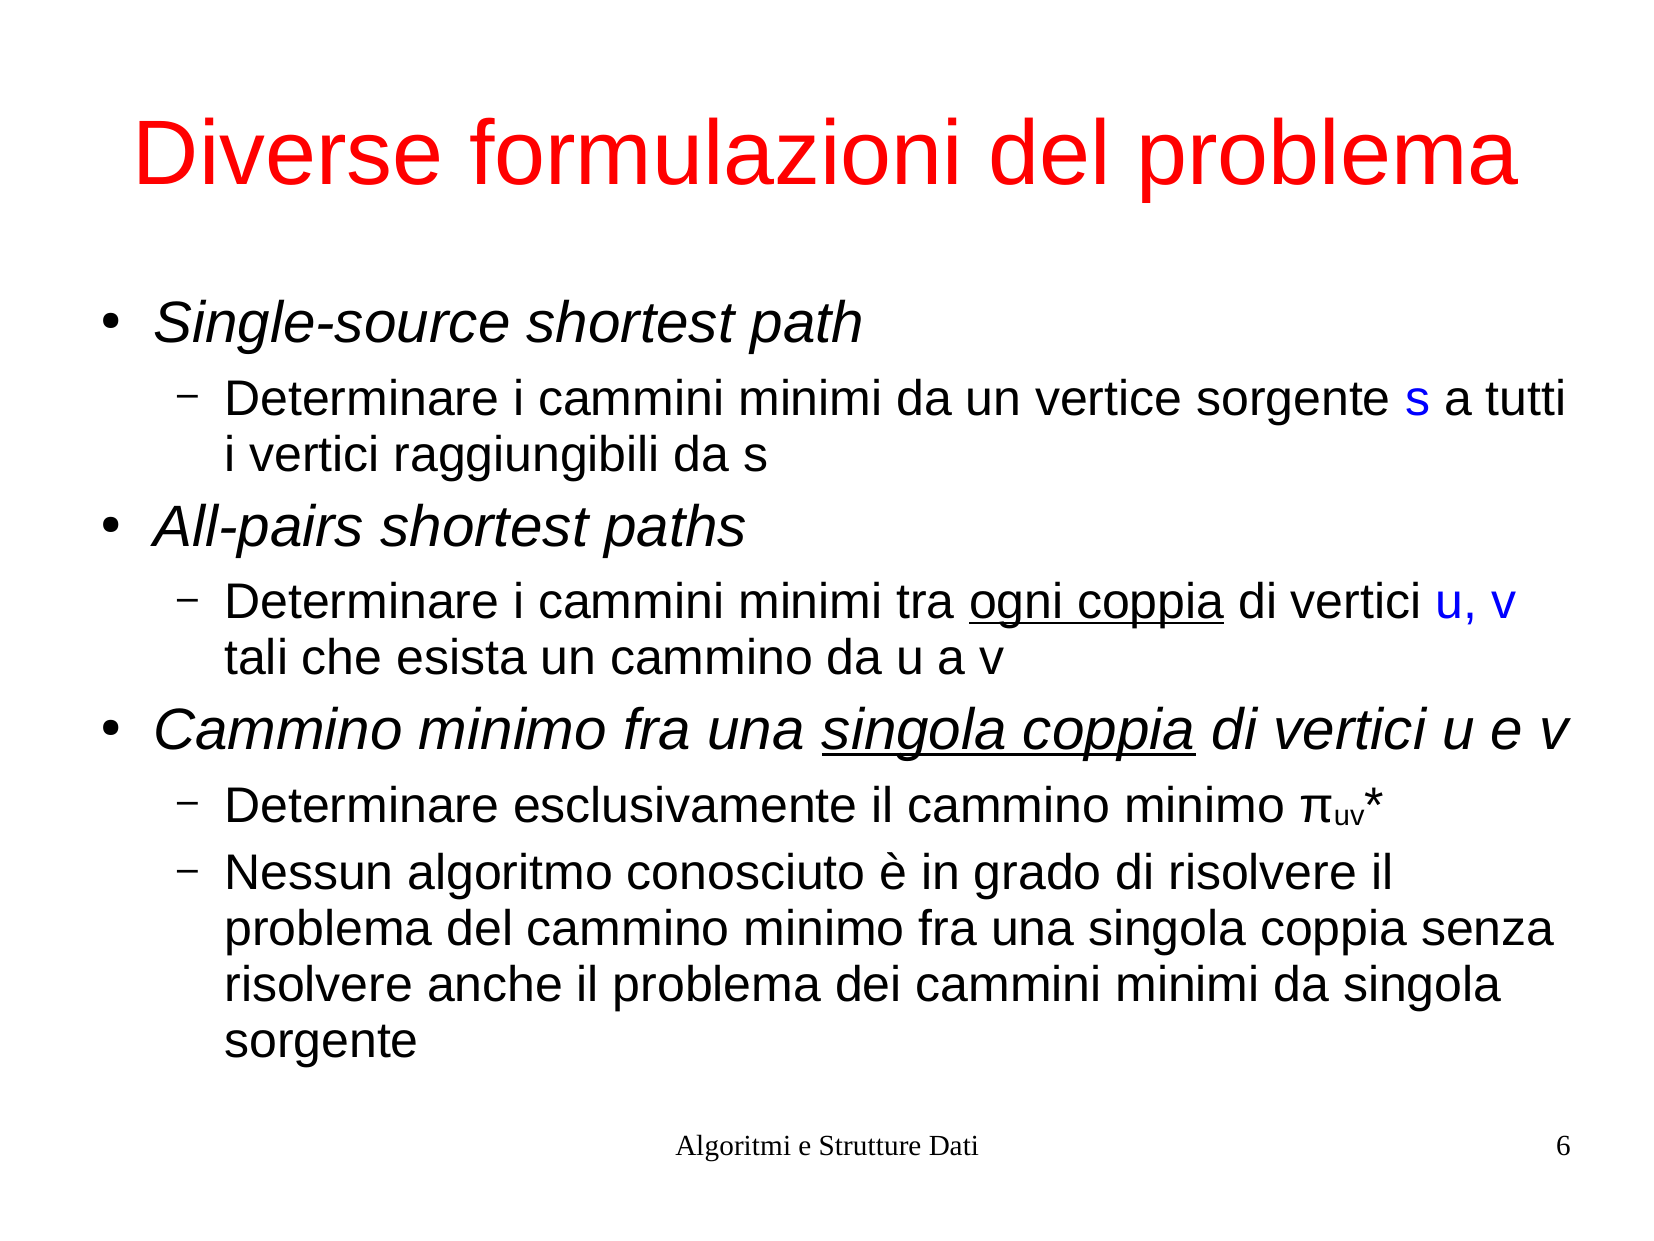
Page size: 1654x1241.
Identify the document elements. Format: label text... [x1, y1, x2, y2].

title Diverse formulazioni del problema [82, 49, 1571, 257]
list Single-source shortest path Determinare i cammini minimi da un vertice sorgente s a tutti i vertici raggiungibili da s All-pairs shortest paths Determinare i cammini minimi tra ogni coppia di vertici u, v tali che esista un cammino da u a v Cammino minimo fra una singola coppia di vertici u e v Determinare esclusivamente il cammino minimo πuv* Nessun algoritmo conosciuto è in grado di risolvere il problema del cammino minimo fra una singola coppia senza risolvere anche il problema dei cammini minimi da singola sorgente [82, 290, 1571, 1109]
